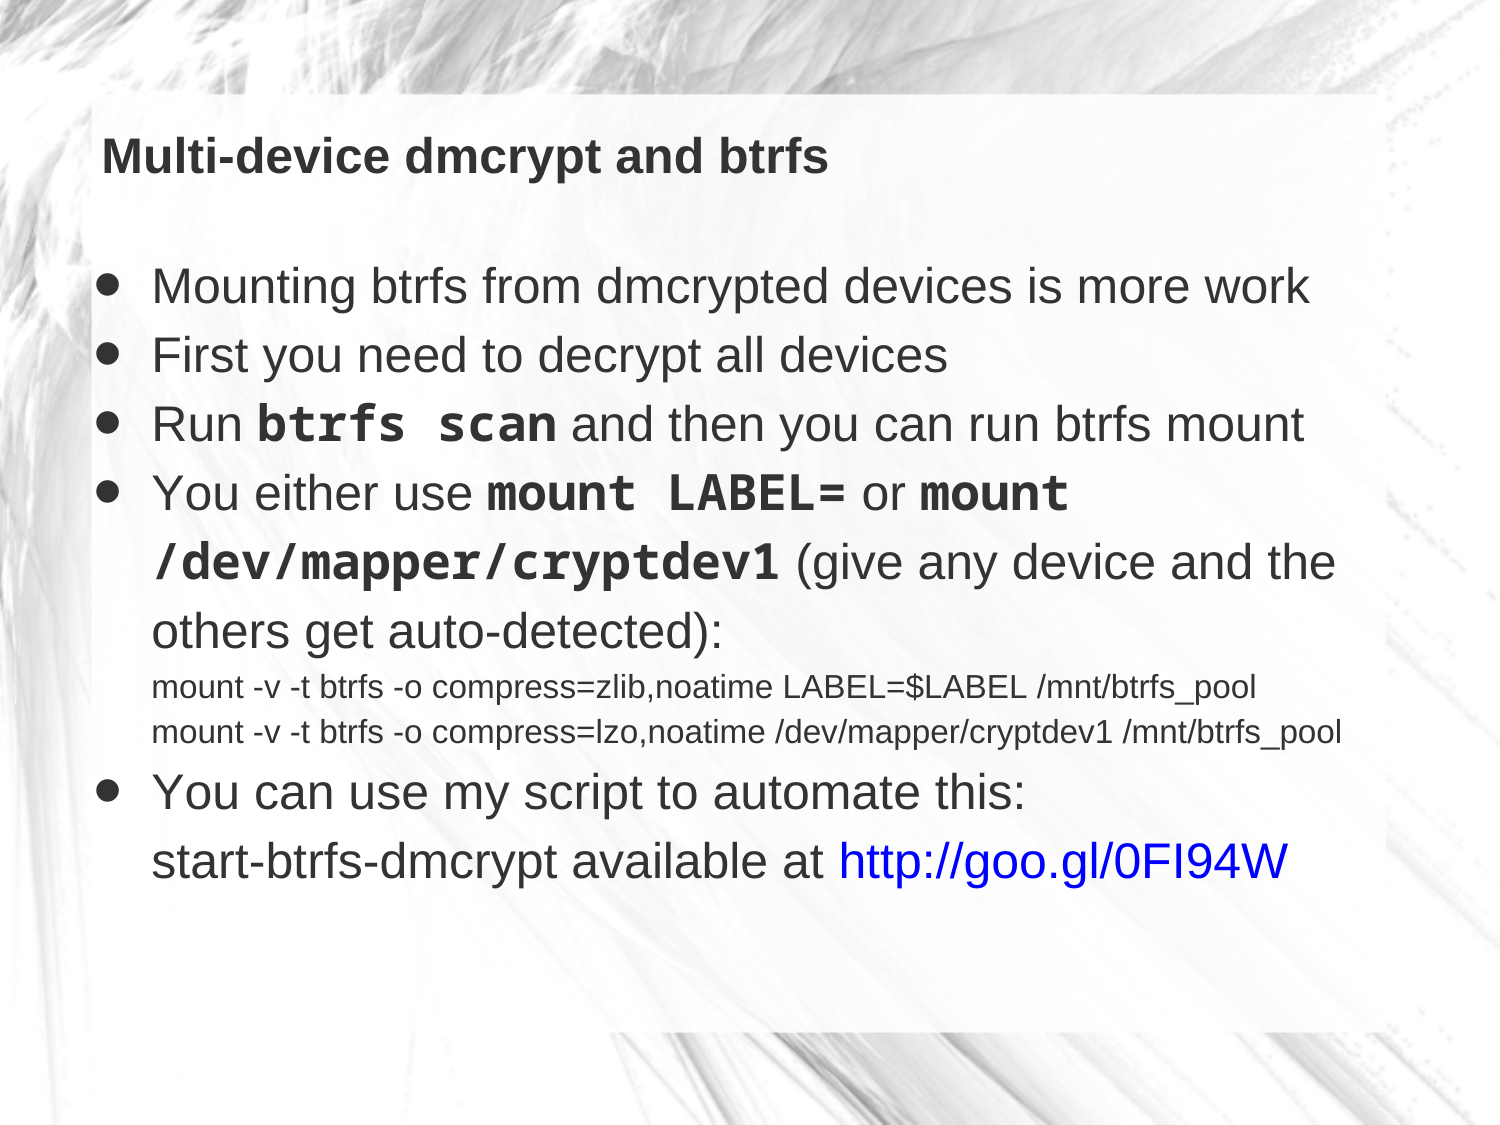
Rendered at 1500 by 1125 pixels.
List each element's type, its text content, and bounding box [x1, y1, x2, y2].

list Mounting btrfs from dmcrypted devices is more work First you need to decrypt all devices Run btrfs scan and then you can run btrfs mount You either use mount LABEL= or mount /dev/mapper/cryptdev1 (give any device and the others get auto-detected): mount -v -t btrfs -o compress=zlib,noatime LABEL=$LABEL /mnt/btrfs_pool mount -v -t btrfs -o compress=lzo,noatime /dev/mapper/cryptdev1 /mnt/btrfs_pool You can use my script to automate this: start-btrfs-dmcrypt available at http://goo.gl/0FI94W [61, 229, 1412, 1066]
picture [0, 0, 1500, 1125]
title Multi-device dmcrypt and btrfs [61, 108, 1412, 205]
